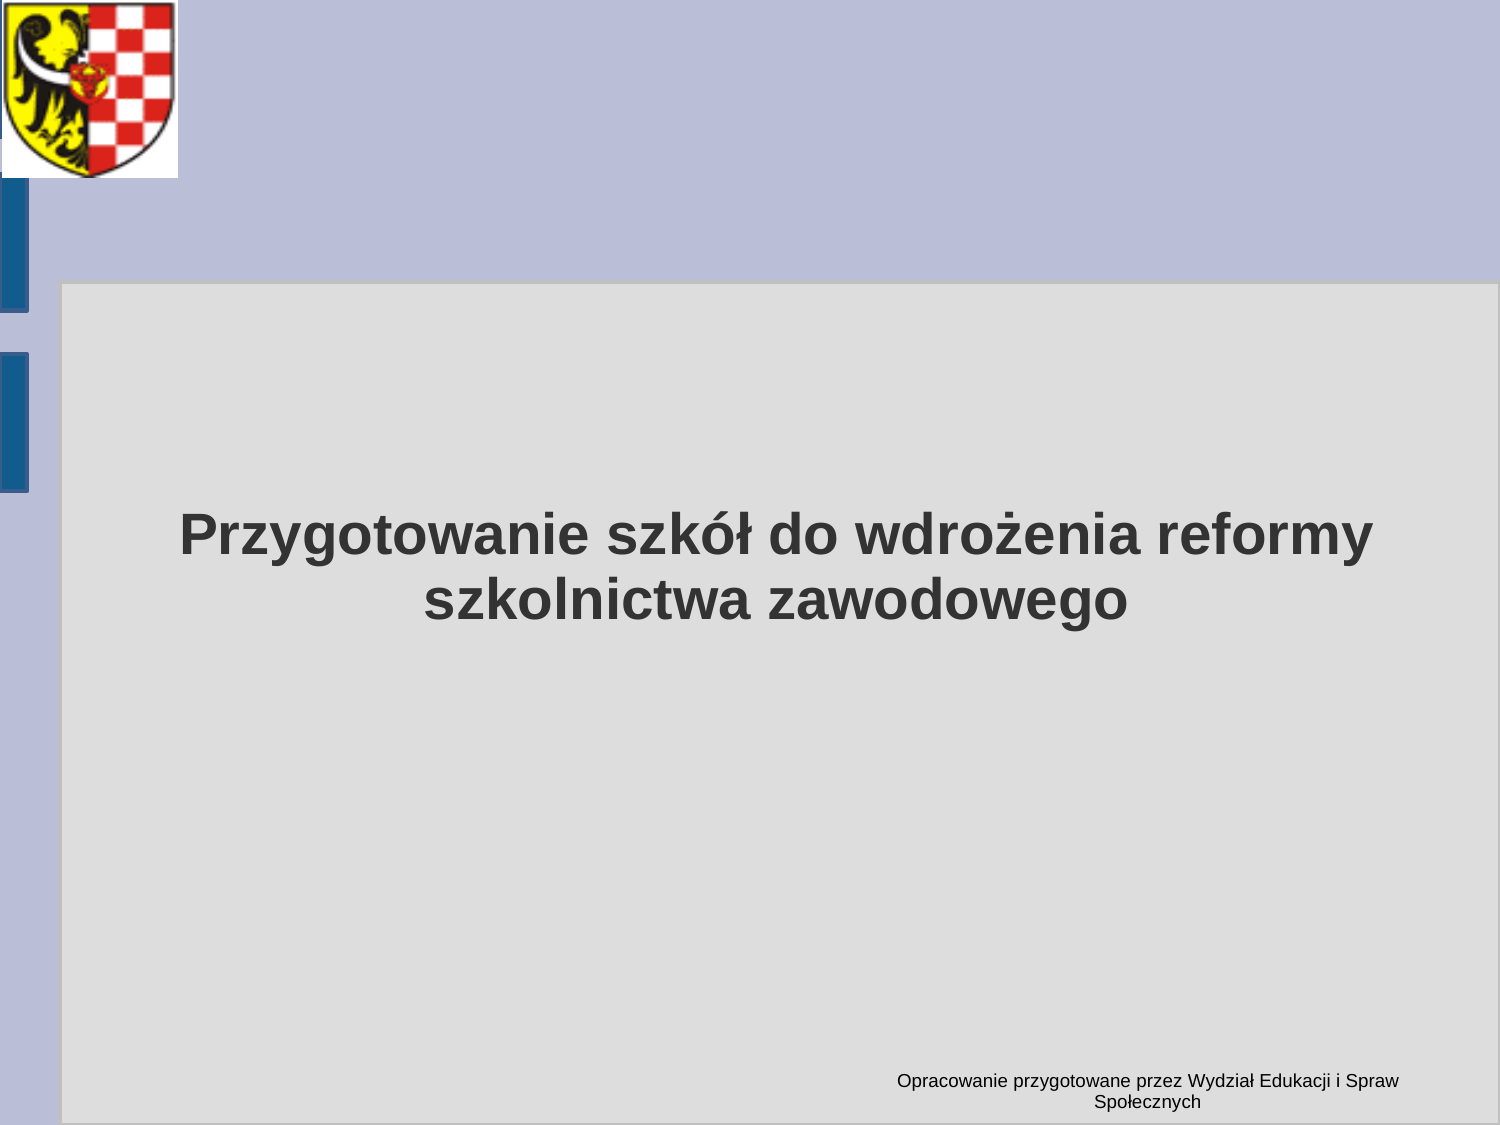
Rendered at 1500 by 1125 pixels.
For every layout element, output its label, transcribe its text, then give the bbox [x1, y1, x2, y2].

title Przygotowanie szkół do wdrożenia reformy szkolnictwa zawodowego [136, 472, 1418, 661]
picture [2, 0, 178, 178]
text_box Opracowanie przygotowane przez Wydział Edukacji i Spraw Społecznych [826, 1062, 1469, 1099]
